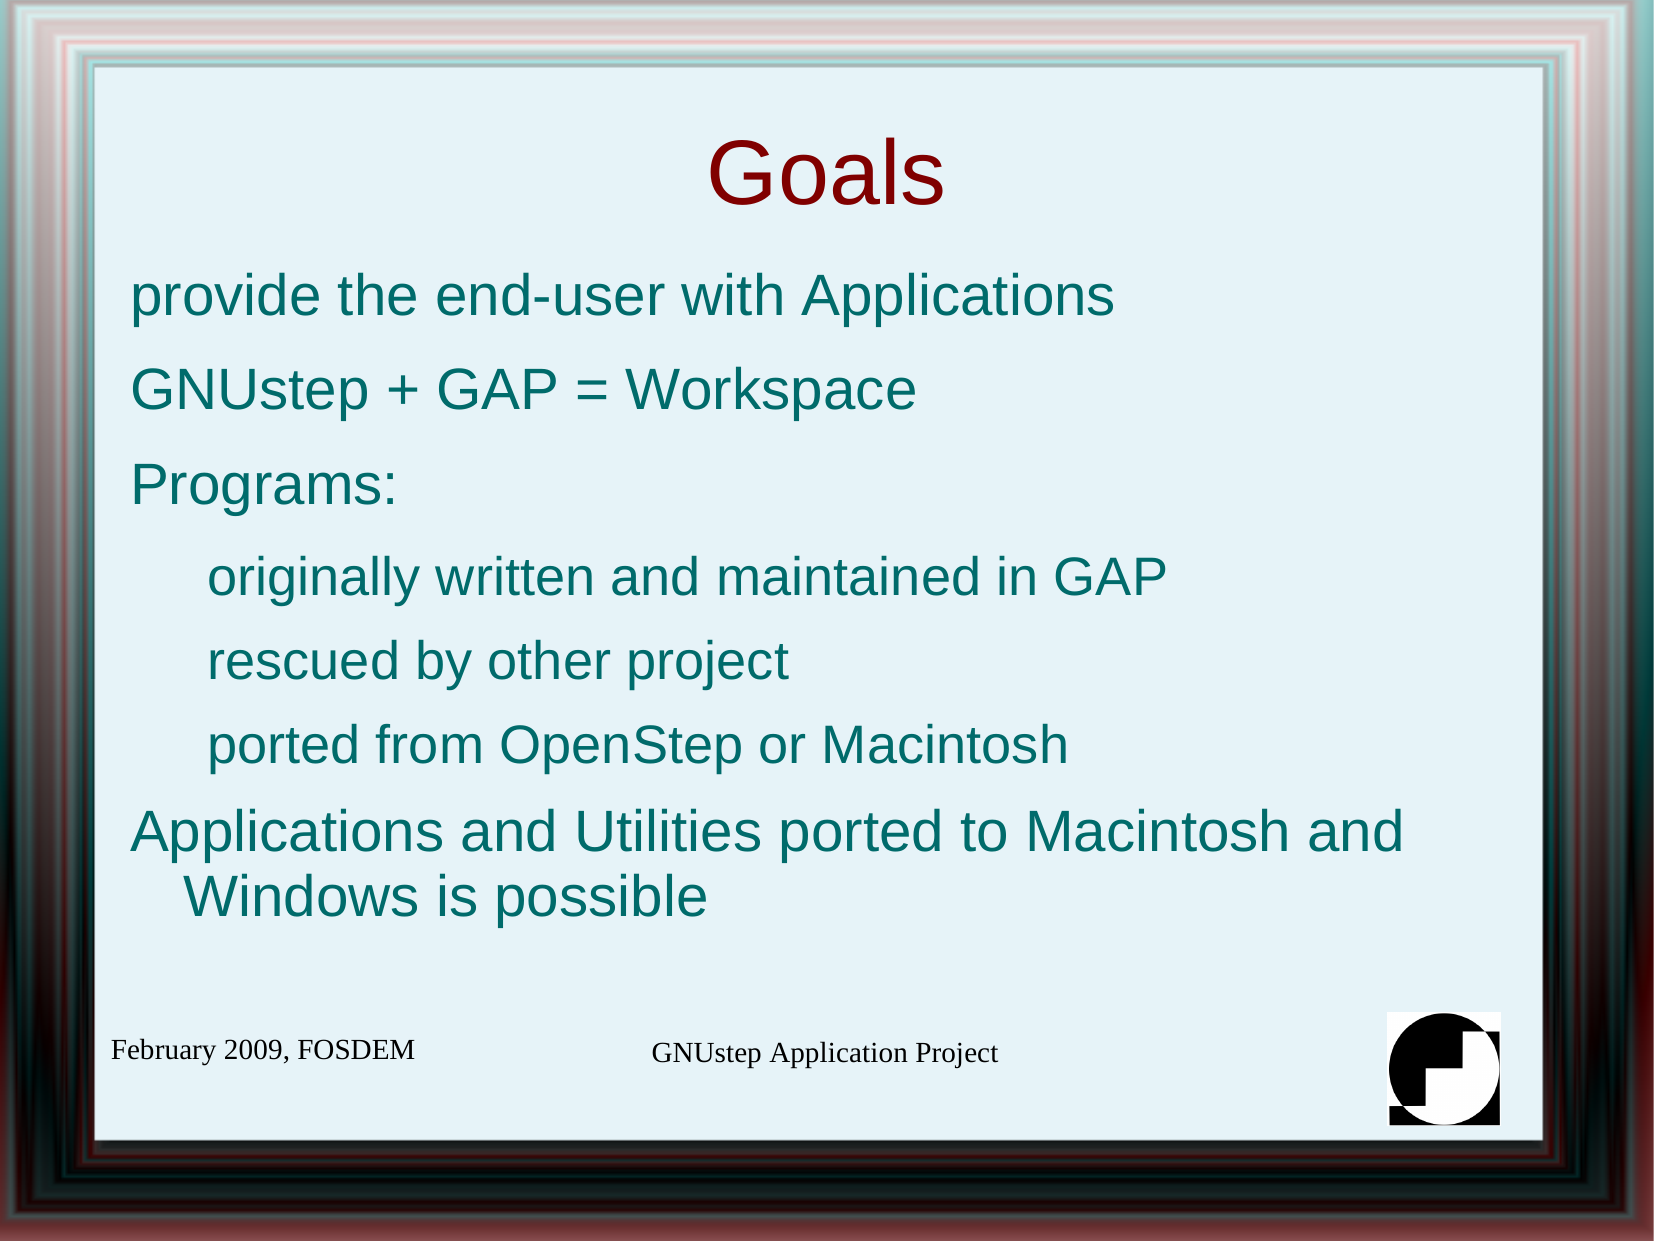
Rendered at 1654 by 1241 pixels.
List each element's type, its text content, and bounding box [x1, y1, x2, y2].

list provide the end-user with Applications GNUstep + GAP = Workspace Programs: originally written and maintained in GAP rescued by other project ported from OpenStep or Macintosh Applications and Utilities ported to Macintosh and Windows is possible [112, 262, 1501, 1067]
title Goals [118, 88, 1536, 257]
picture [0, 0, 1654, 1241]
